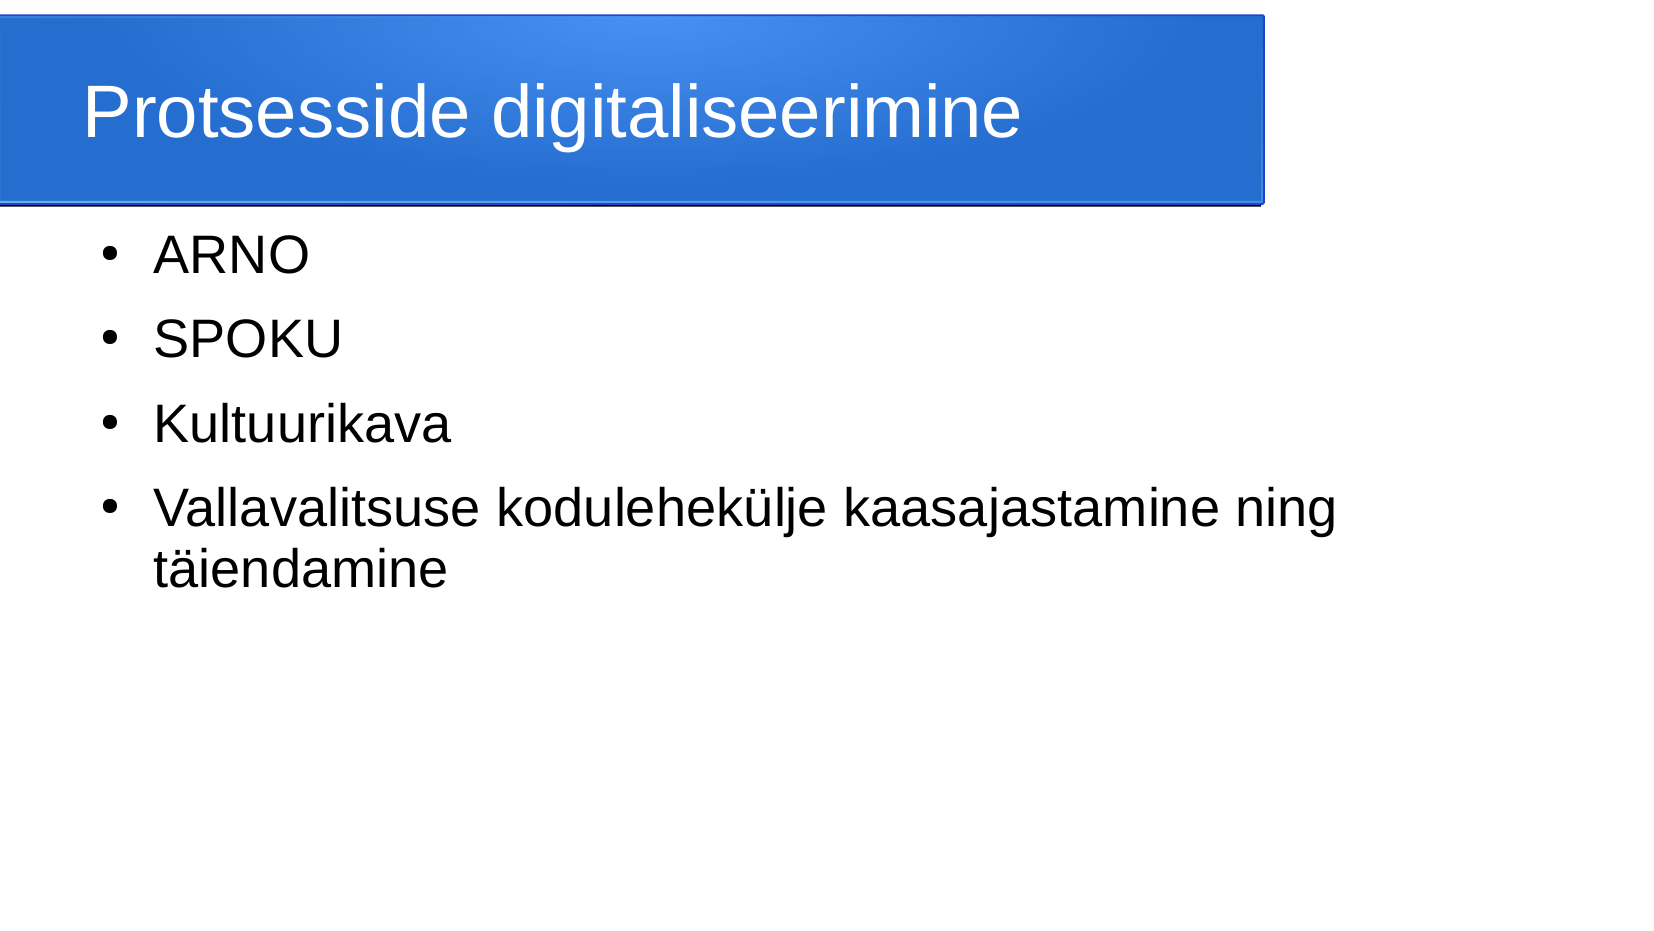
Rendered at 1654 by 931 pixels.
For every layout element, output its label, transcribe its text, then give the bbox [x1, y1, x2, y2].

title Protsesside digitaliseerimine [82, 35, 1235, 189]
list ARNO SPOKU Kultuurikava Vallavalitsuse kodulehekülje kaasajastamine ning täiendamine [82, 224, 1571, 764]
